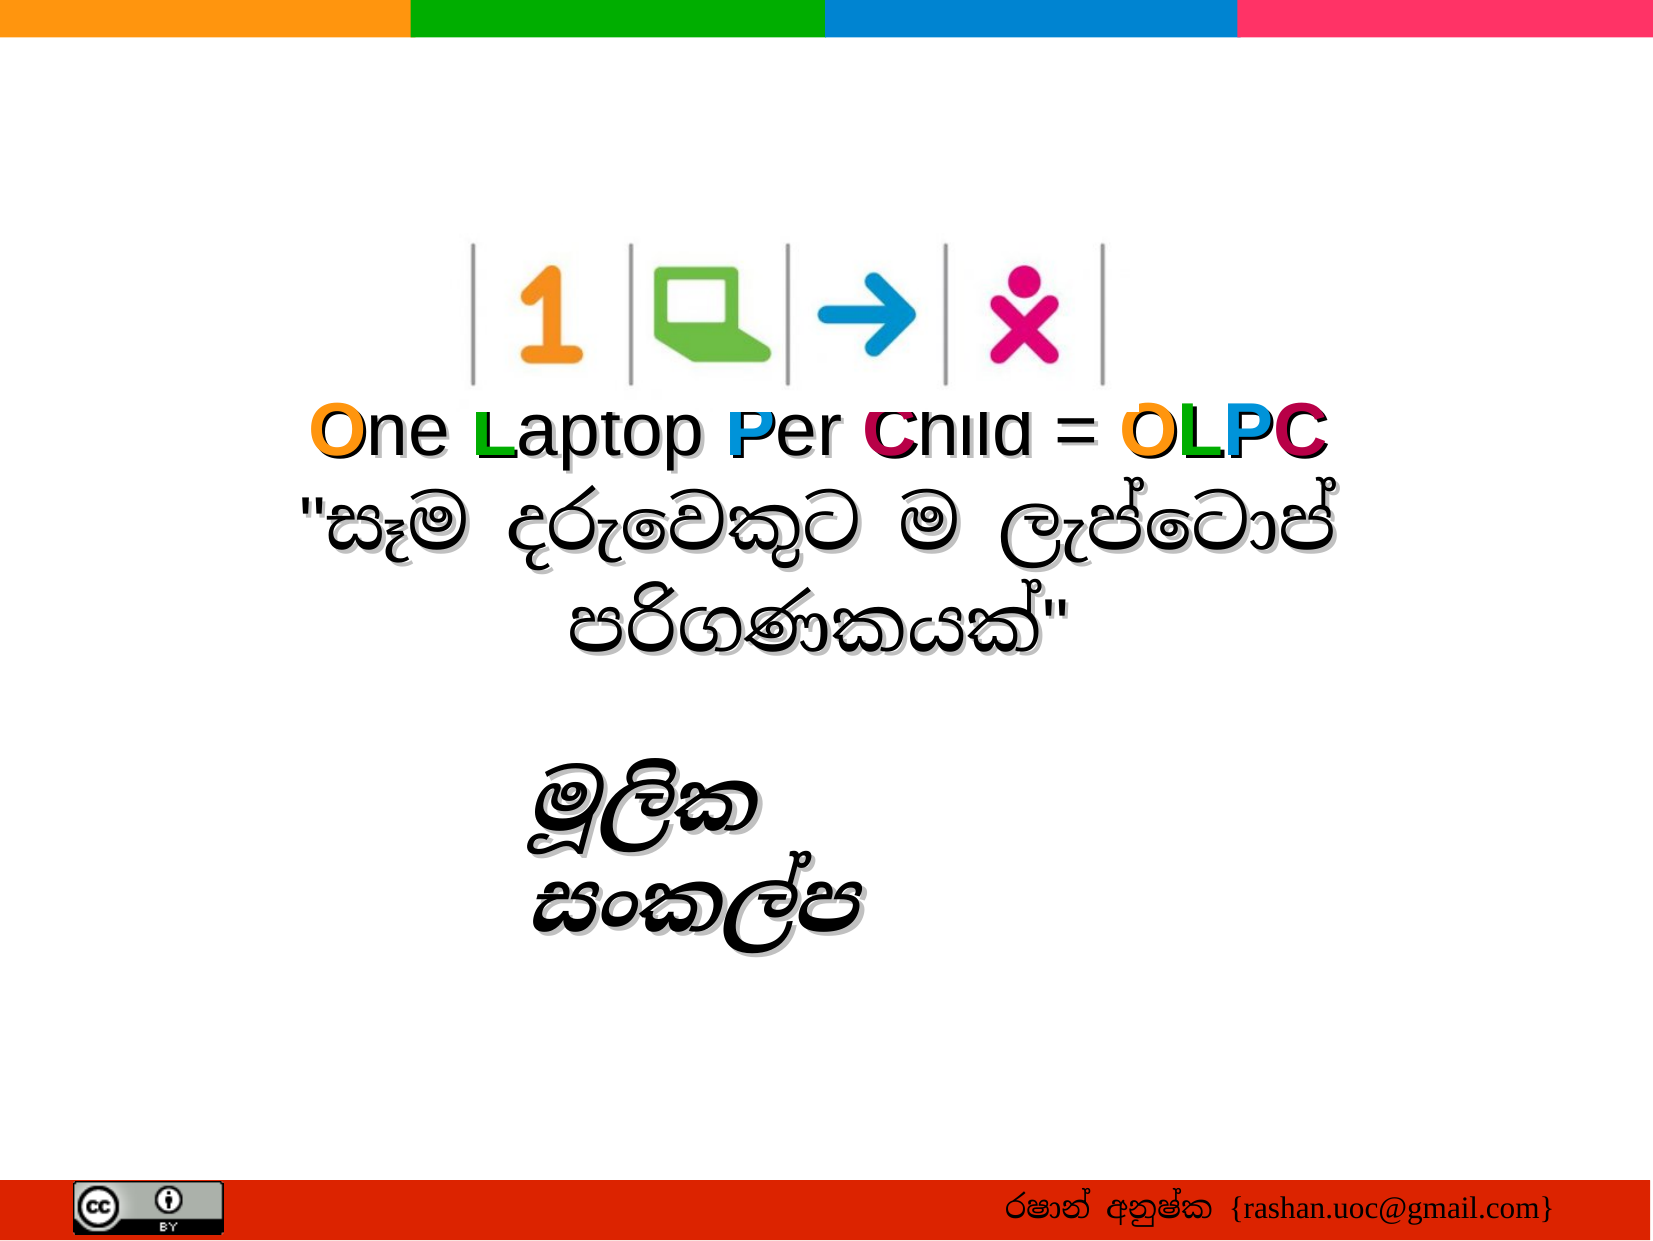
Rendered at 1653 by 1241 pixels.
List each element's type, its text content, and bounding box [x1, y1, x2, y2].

picture [73, 1181, 224, 1235]
text_box මූලික සංකල්ප [526, 749, 1127, 848]
text_box මූලික සංකල්ප [637, 771, 670, 781]
title One Laptop Per Child = OLPC "සෑම දරුවෙකුට ම ලැප්ටොප් පරිගණකයක්" [112, 429, 1524, 713]
picture [450, 224, 1139, 412]
text_box මූලික සංකල්ප [638, 788, 668, 797]
